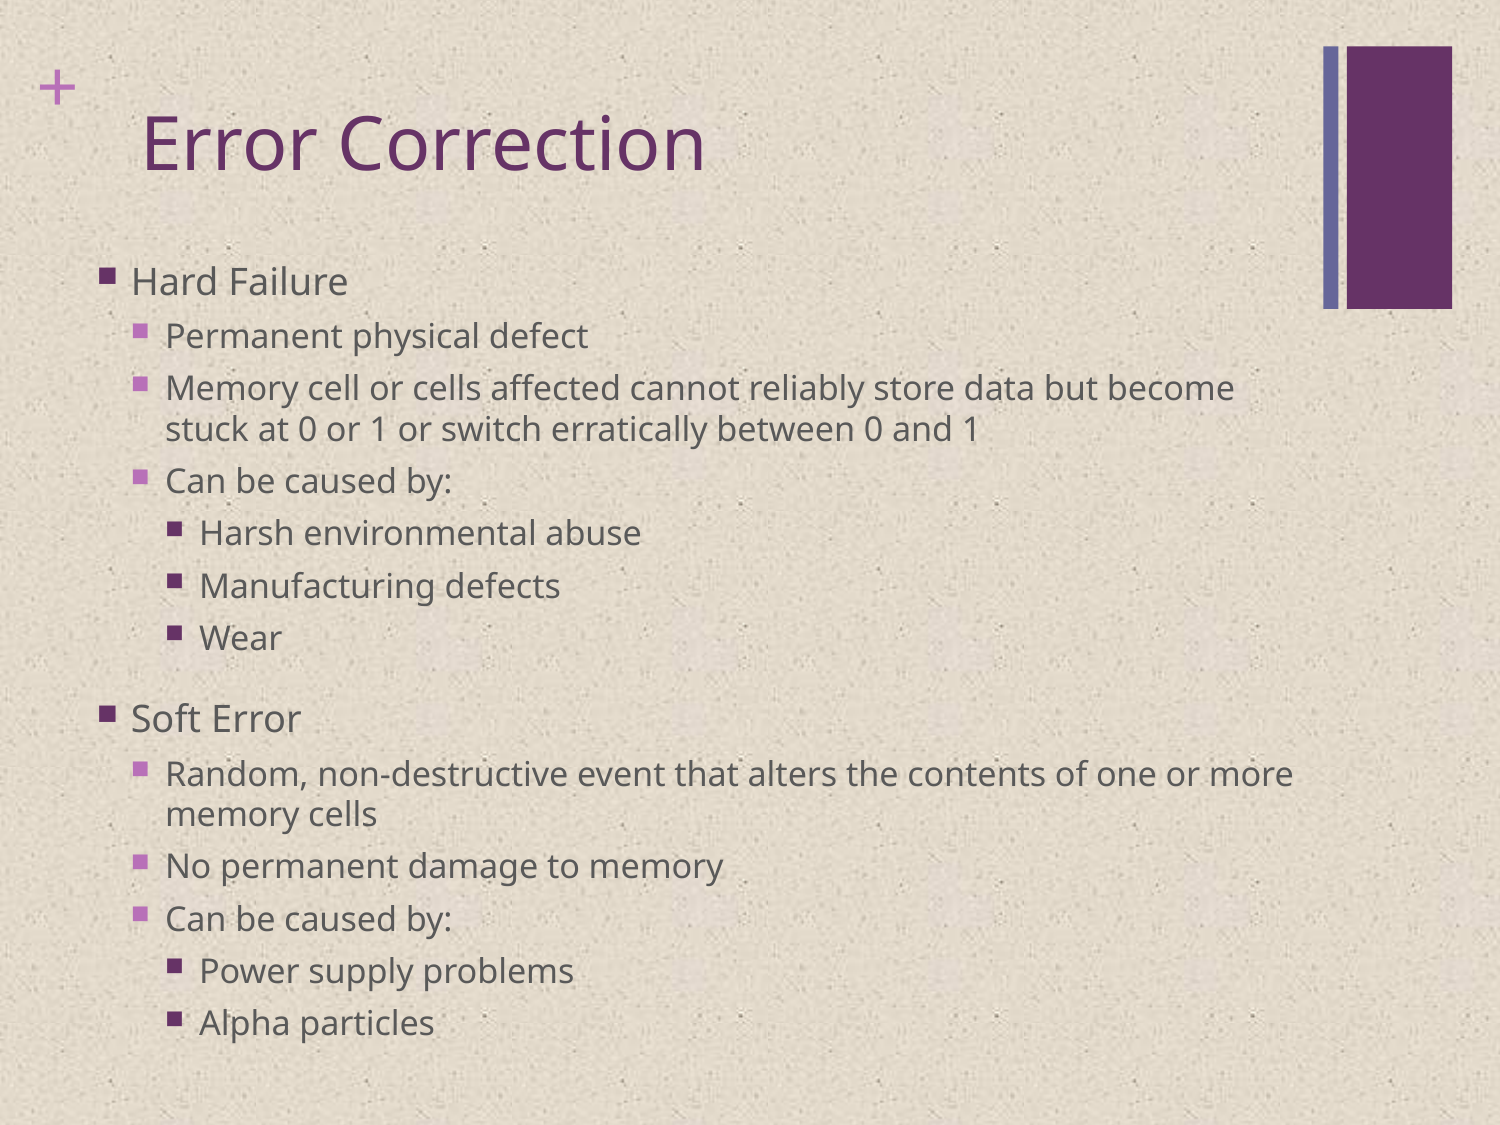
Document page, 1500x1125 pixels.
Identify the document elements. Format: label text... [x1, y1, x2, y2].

list Hard Failure Permanent physical defect Memory cell or cells affected cannot reliably store data but become stuck at 0 or 1 or switch erratically between 0 and 1 Can be caused by: Harsh environmental abuse Manufacturing defects Wear Soft Error Random, non-destructive event that alters the contents of one or more memory cells No permanent damage to memory Can be caused by: Power supply problems Alpha particles [81, 249, 1322, 1050]
title Error Correction [125, 87, 1365, 271]
picture [0, 0, 1500, 1125]
